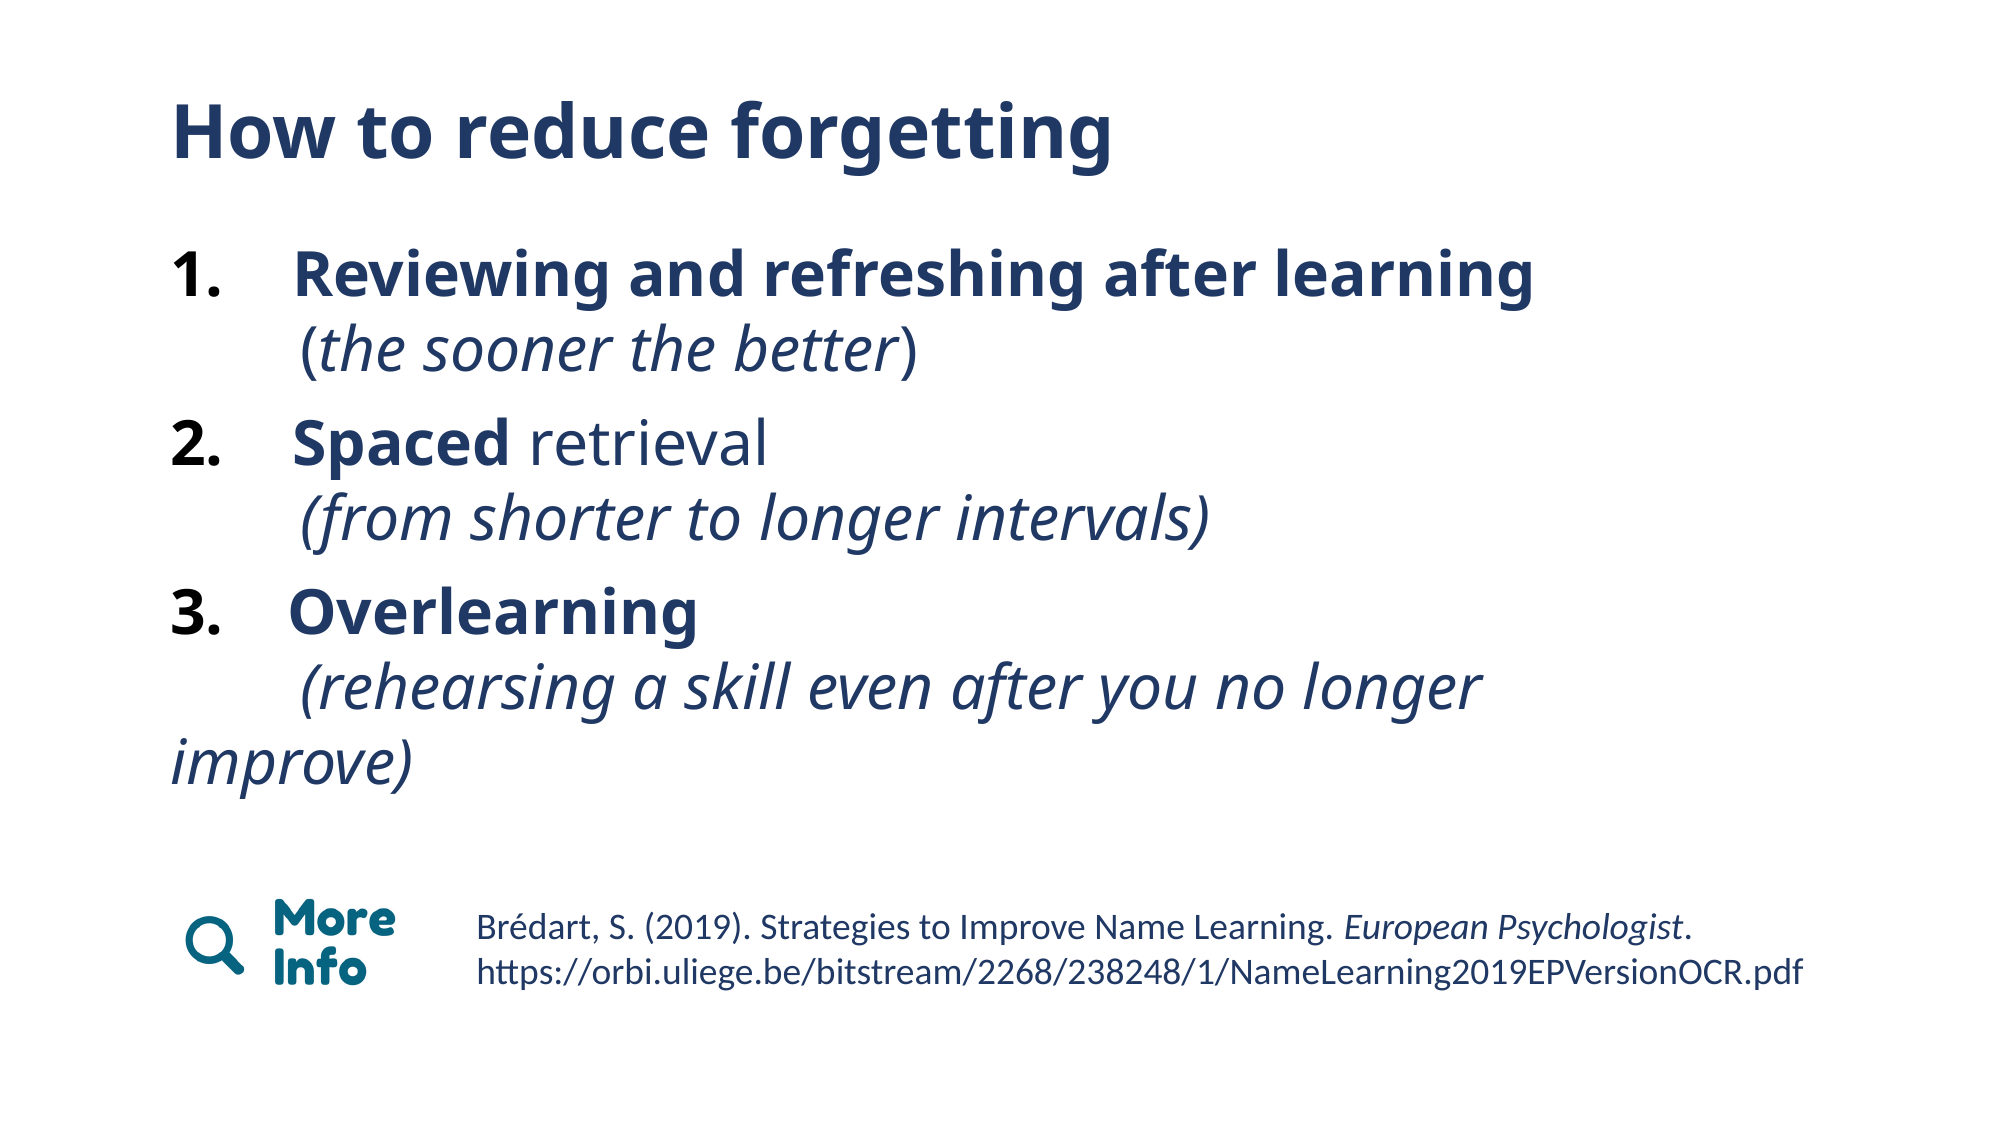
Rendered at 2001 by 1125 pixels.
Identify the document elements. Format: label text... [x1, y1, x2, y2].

text_box Brédart, S. (2019). Strategies to Improve Name Learning. European Psychologist. https://orbi.uliege.be/bitstream/2268/238248/1/NameLearning2019EPVersionOCR.pdf [461, 894, 1922, 1001]
text_box Overlearning (rehearsing a skill even after you no longer improve) [155, 564, 1677, 732]
text_box Spaced retrieval (from shorter to longer intervals) [155, 395, 1677, 563]
picture [155, 892, 462, 995]
text_box Reviewing and refreshing after learning (the sooner the better) [155, 226, 1677, 394]
text_box How to reduce forgetting [155, 75, 1677, 182]
